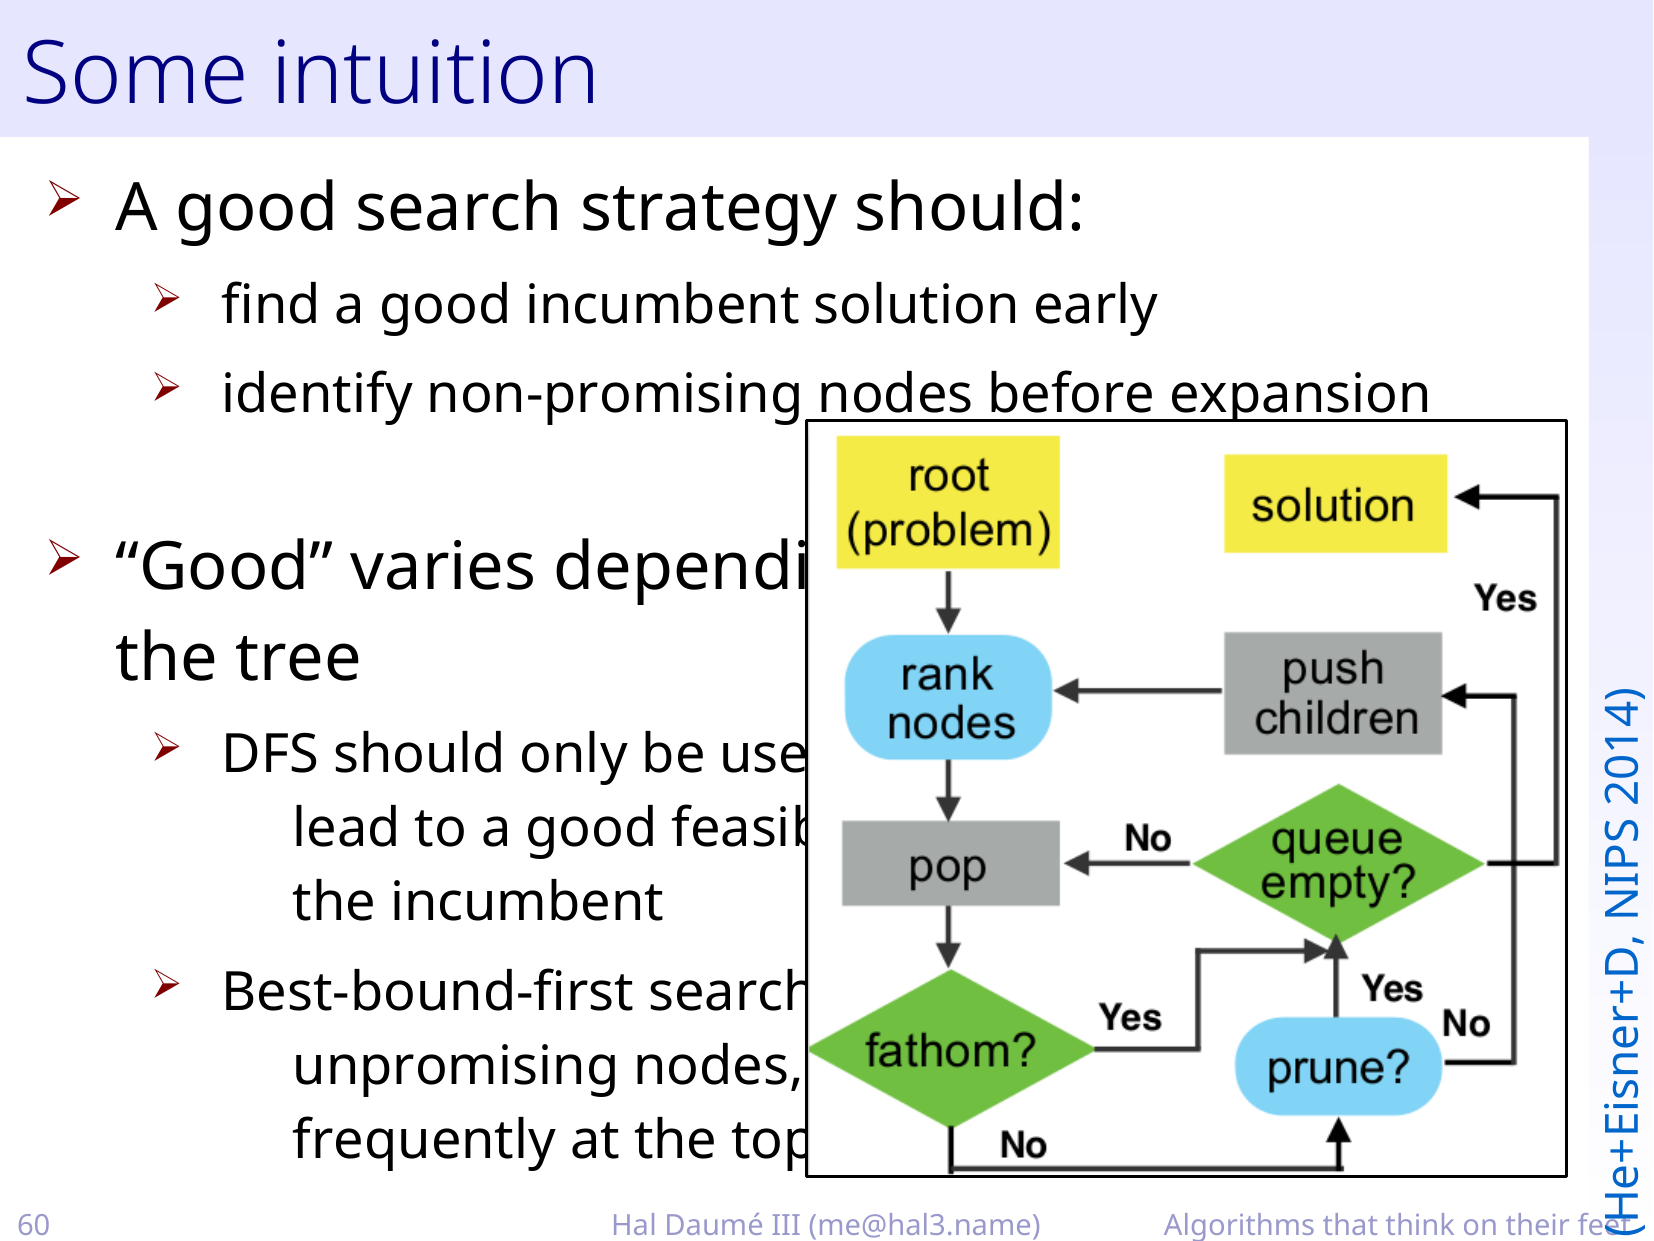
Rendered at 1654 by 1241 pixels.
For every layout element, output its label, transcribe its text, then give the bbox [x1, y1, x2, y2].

text_box (He+Eisner+D, NIPS 2014) [1585, 694, 1648, 1241]
title Some intuition [22, 8, 1639, 131]
list A good search strategy should: find a good incumbent solution early identify non-promising nodes before expansion “Good” varies depending on your position in the tree DFS should only be used at nodes that promise to lead to a good feasible solution that may replace the incumbent Best-bound-first search can quickly discard unpromising nodes, but should not be used frequently at the top We will learn a heuristic based on features that can capture this intuition [32, 159, 1575, 1062]
picture [808, 421, 1566, 1176]
